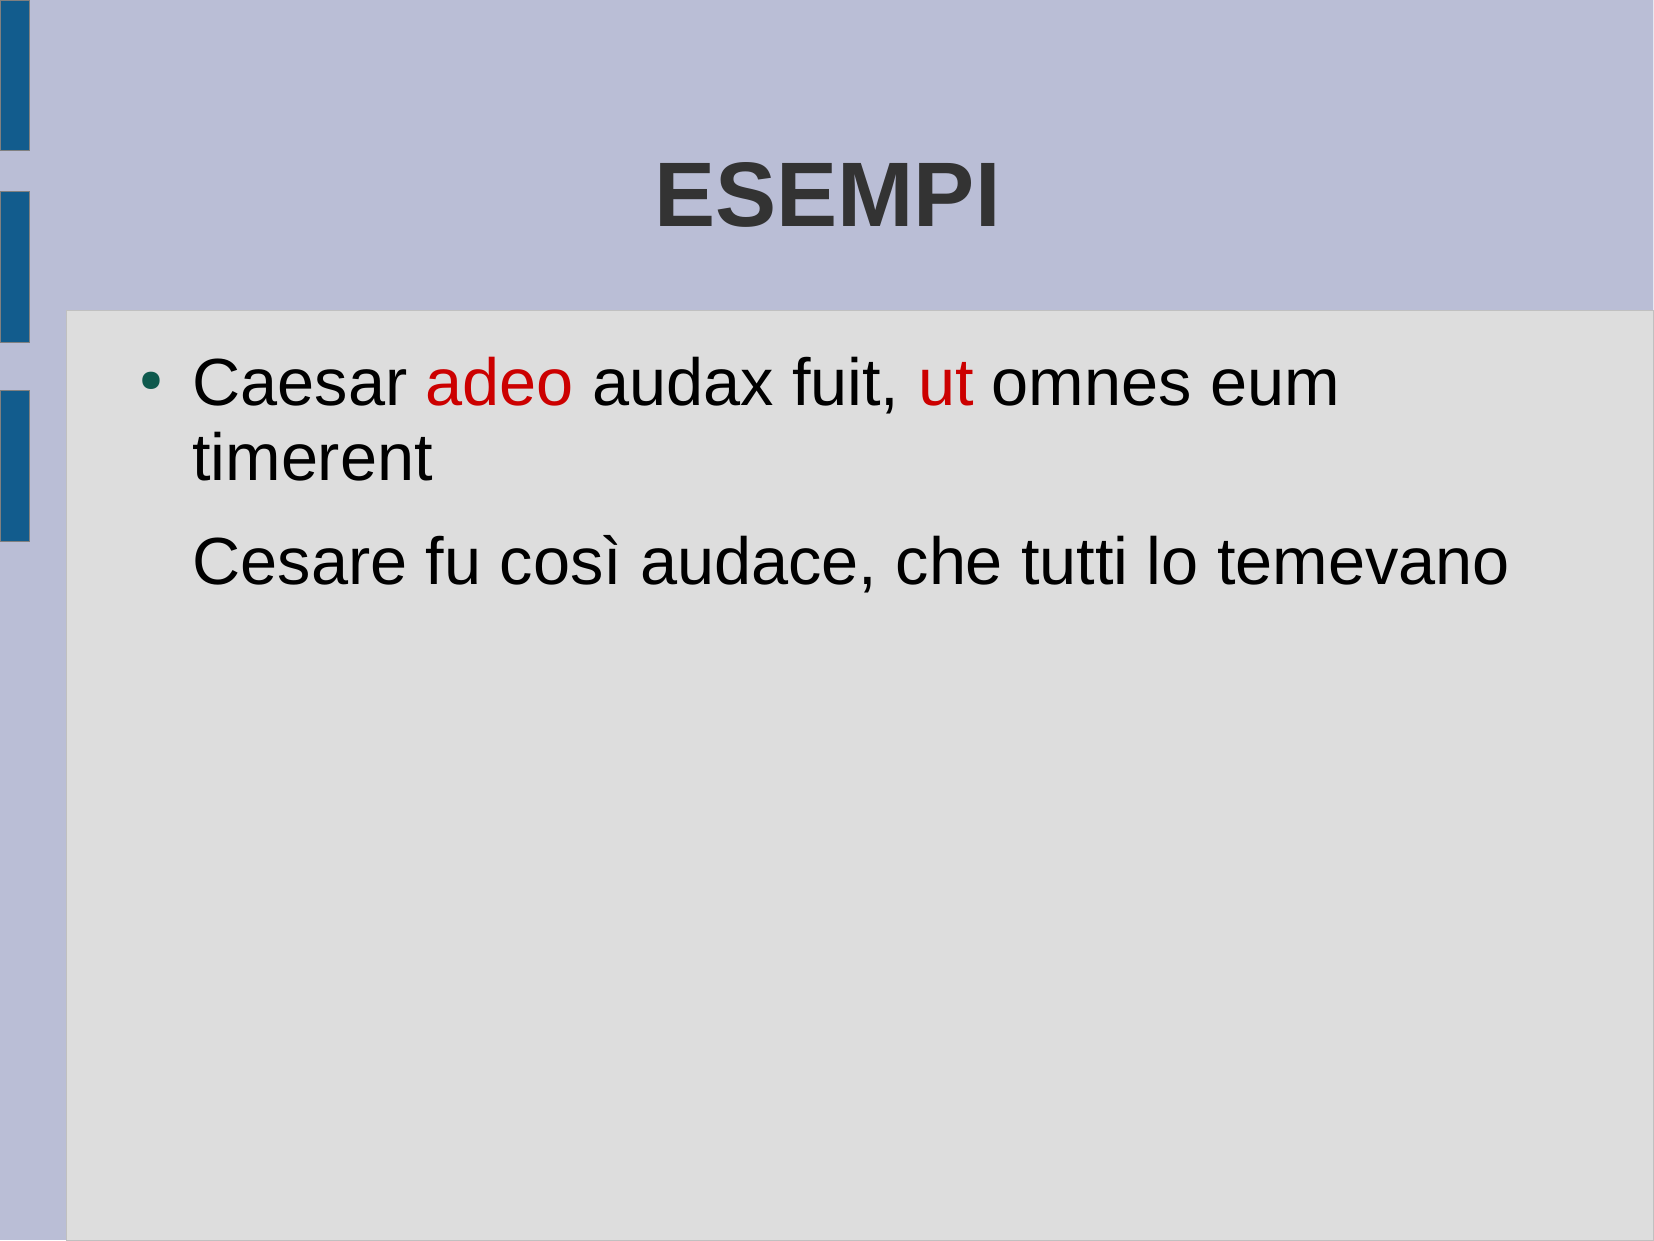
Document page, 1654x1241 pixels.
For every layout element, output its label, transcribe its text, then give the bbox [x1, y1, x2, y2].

list Caesar adeo audax fuit, ut omnes eum timerent Cesare fu così audace, che tutti lo temevano [121, 344, 1534, 1127]
title ESEMPI [121, 91, 1534, 299]
